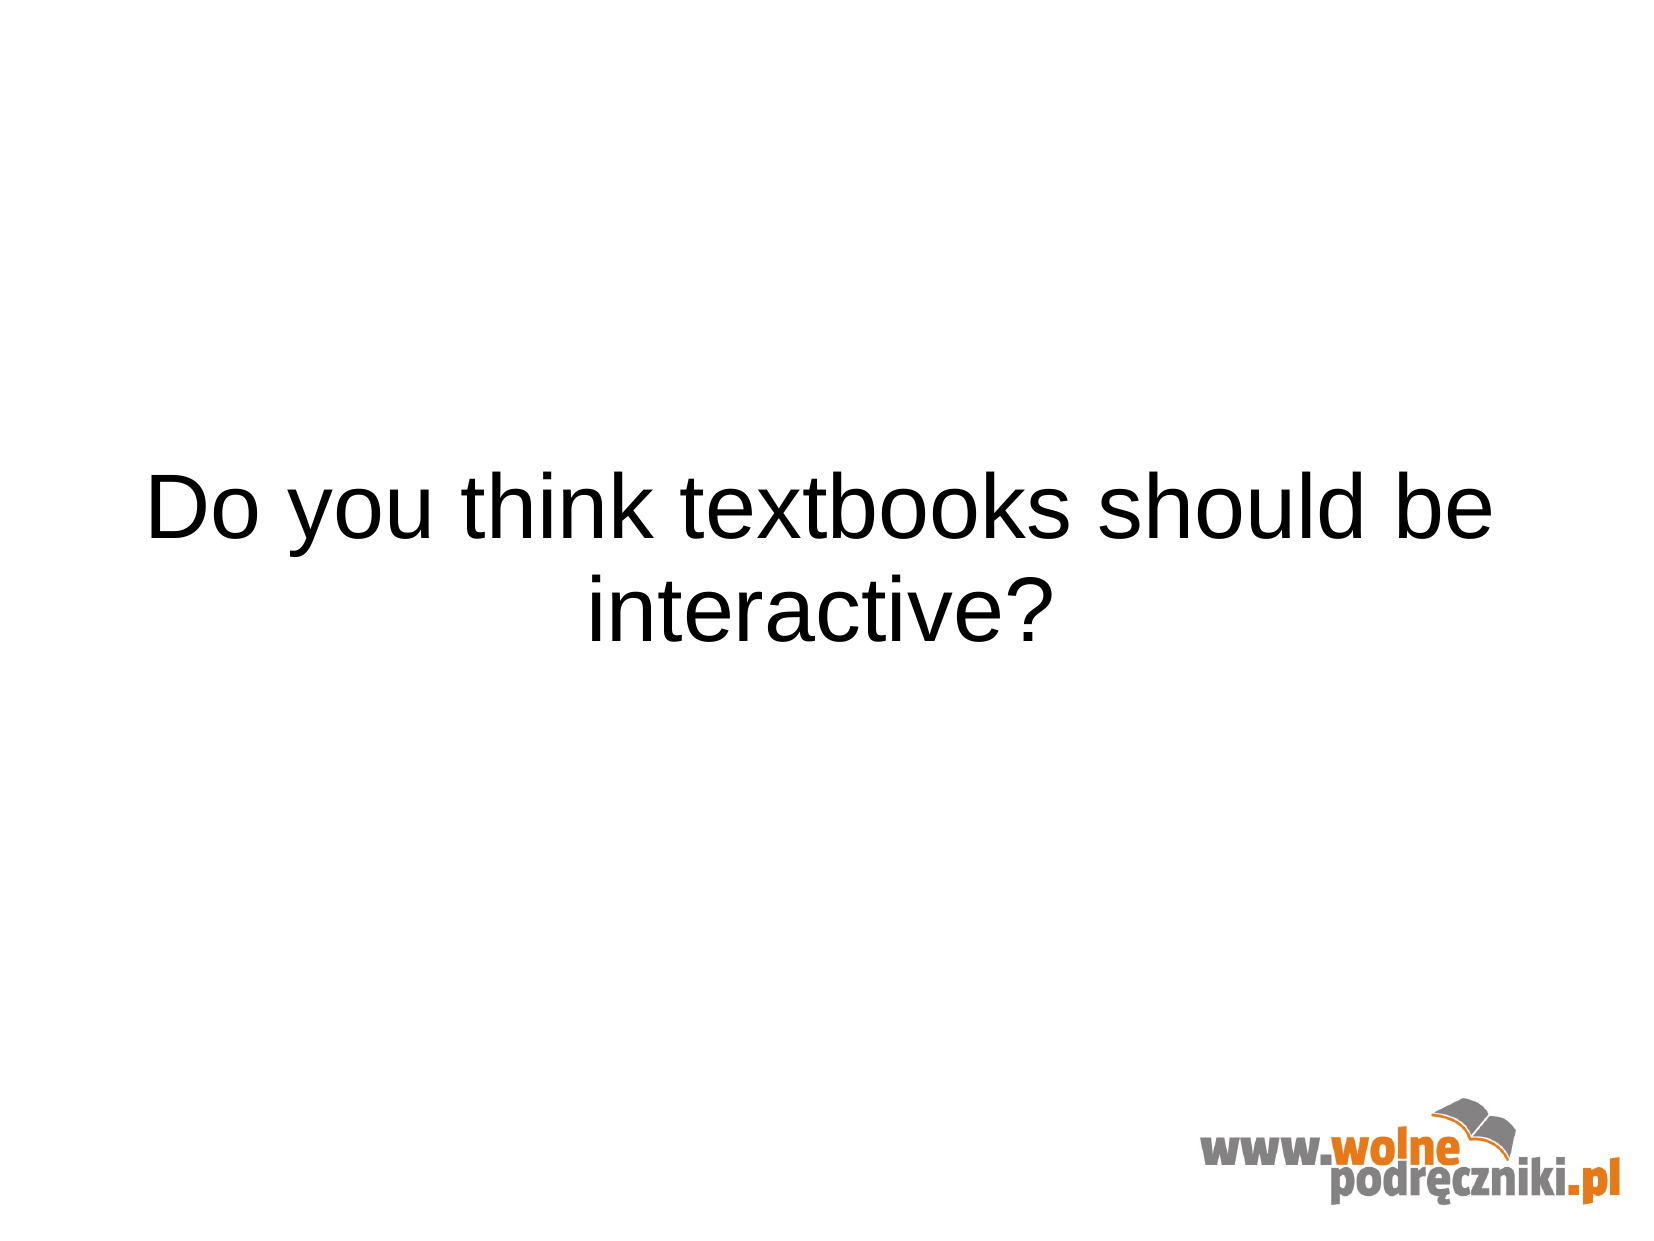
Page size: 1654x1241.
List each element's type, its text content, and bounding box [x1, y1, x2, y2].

picture [1198, 1092, 1625, 1211]
title Do you think textbooks should be interactive? [76, 422, 1565, 695]
